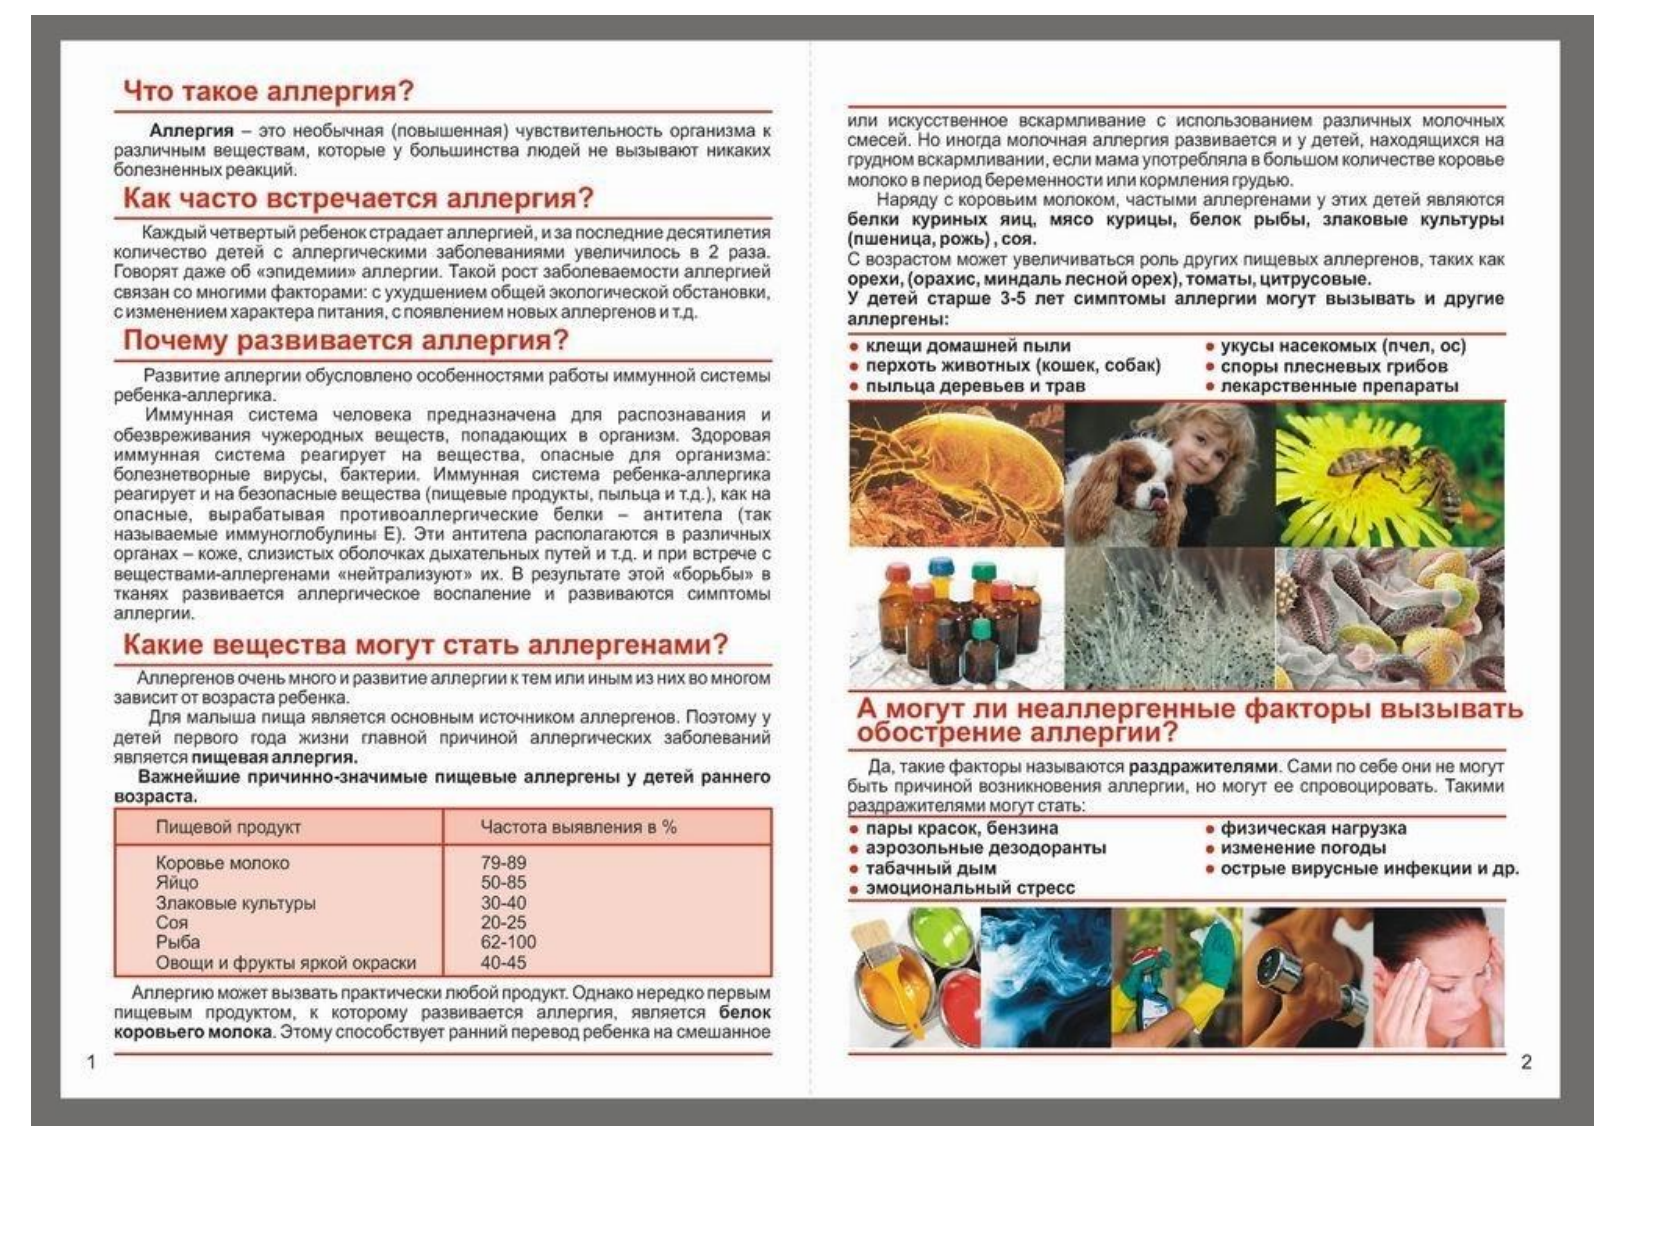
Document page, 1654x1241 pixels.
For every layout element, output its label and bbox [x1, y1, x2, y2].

picture [31, 16, 1594, 1126]
